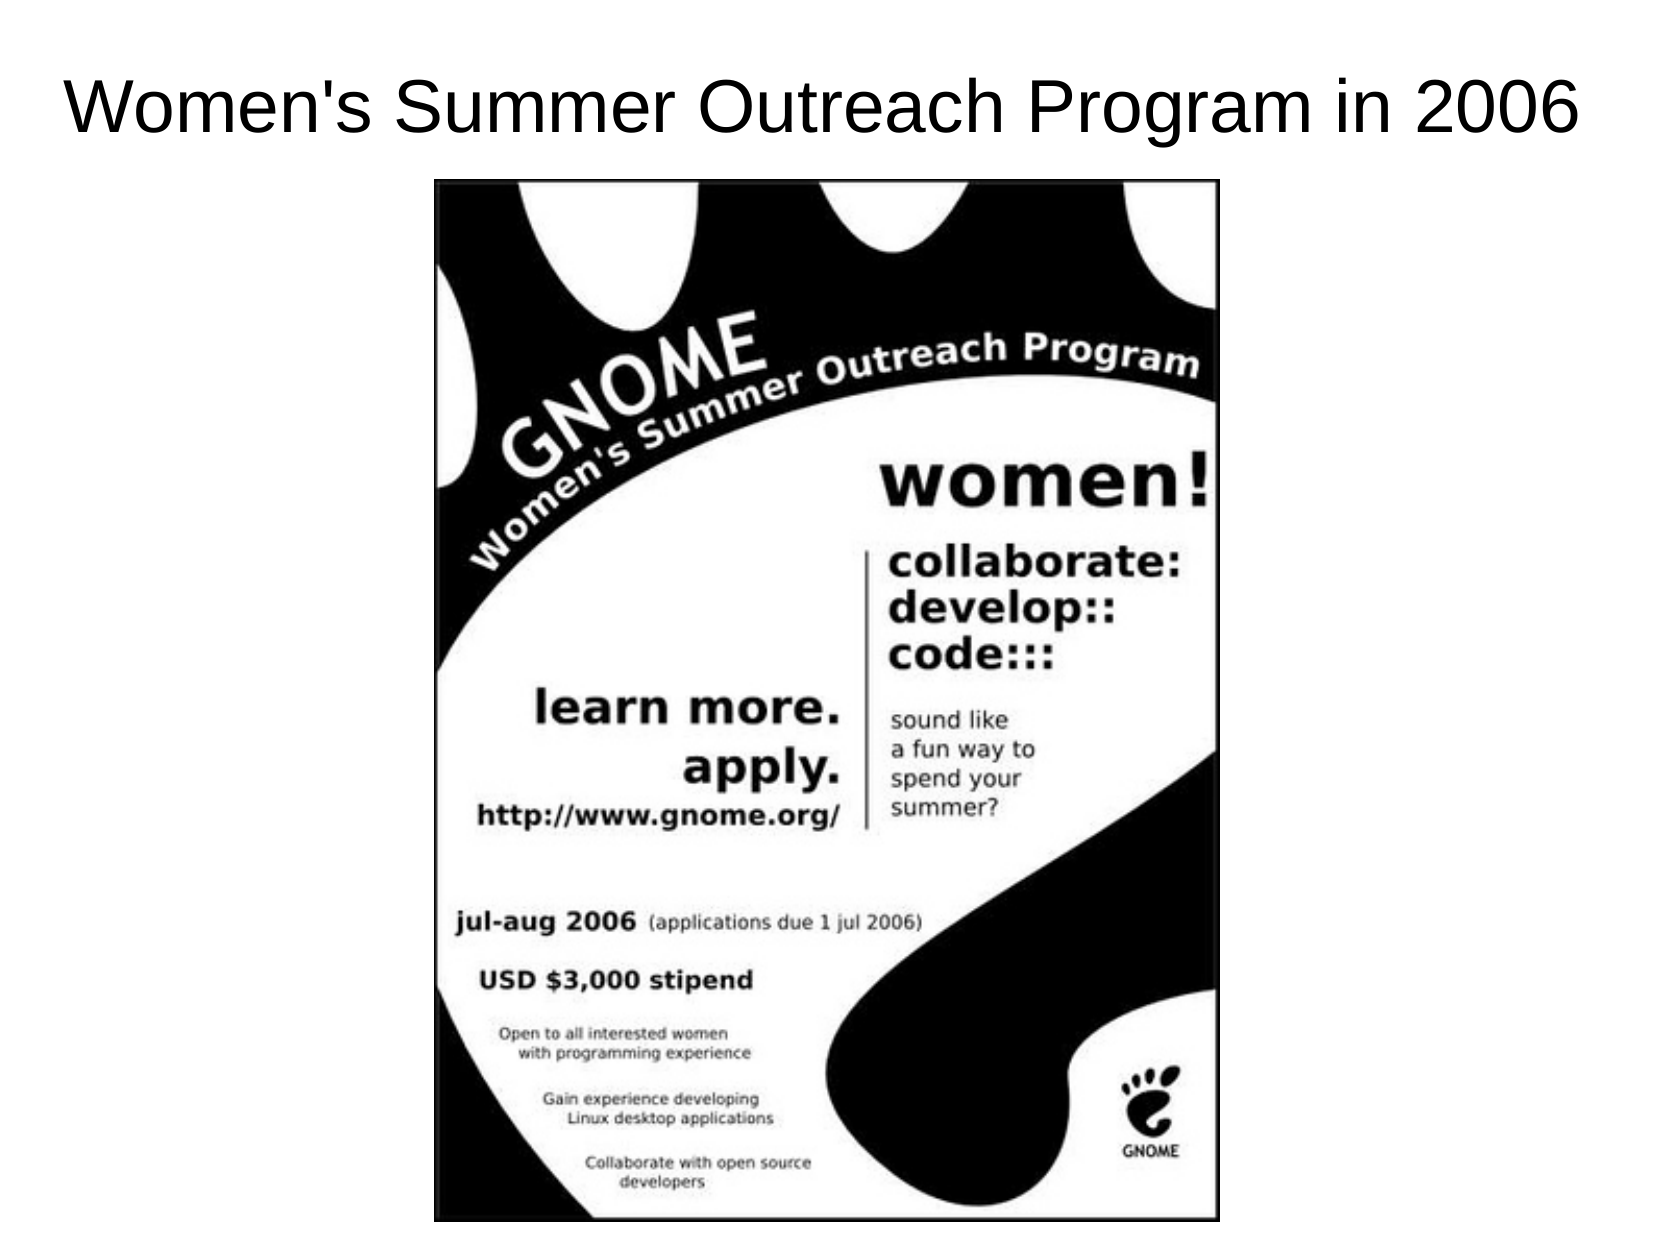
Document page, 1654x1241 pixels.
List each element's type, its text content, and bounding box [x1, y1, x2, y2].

title Women's Summer Outreach Program in 2006 [0, 2, 1646, 211]
picture [434, 179, 1220, 1222]
